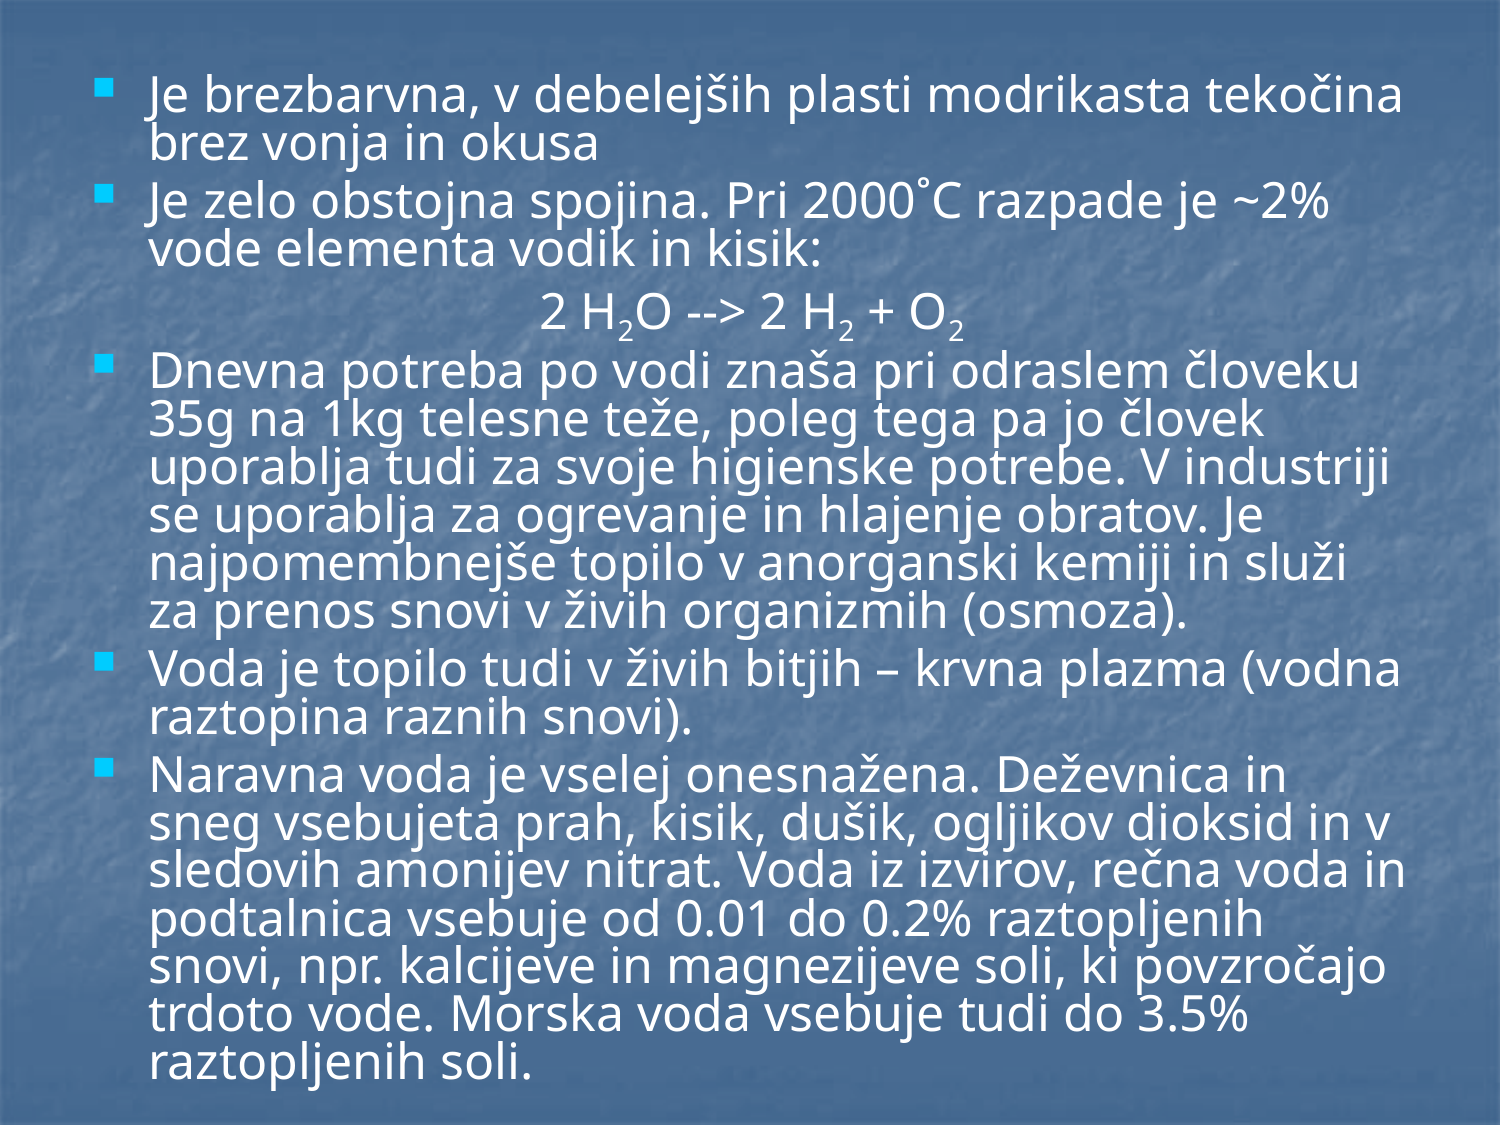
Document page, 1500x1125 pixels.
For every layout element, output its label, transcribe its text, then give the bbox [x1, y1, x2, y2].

picture [0, 0, 1500, 1125]
list Je brezbarvna, v debelejših plasti modrikasta tekočina brez vonja in okusa Je zelo obstojna spojina. Pri 2000˚C razpade je ~2% vode elementa vodik in kisik: 2 H2O --> 2 H2 + O2 Dnevna potreba po vodi znaša pri odraslem človeku 35g na 1kg telesne teže, poleg tega pa jo človek uporablja tudi za svoje higienske potrebe. V industriji se uporablja za ogrevanje in hlajenje obratov. Je najpomembnejše topilo v anorganski kemiji in služi za prenos snovi v živih organizmih (osmoza). Voda je topilo tudi v živih bitjih – krvna plazma (vodna raztopina raznih snovi). Naravna voda je vselej onesnažena. Deževnica in sneg vsebujeta prah, kisik, dušik, ogljikov dioksid in v sledovih amonijev nitrat. Voda iz izvirov, rečna voda in podtalnica vsebuje od 0.01 do 0.2% raztopljenih snovi, npr. kalcijeve in magnezijeve soli, ki povzročajo trdoto vode. Morska voda vsebuje tudi do 3.5% raztopljenih soli. [76, 66, 1427, 1071]
